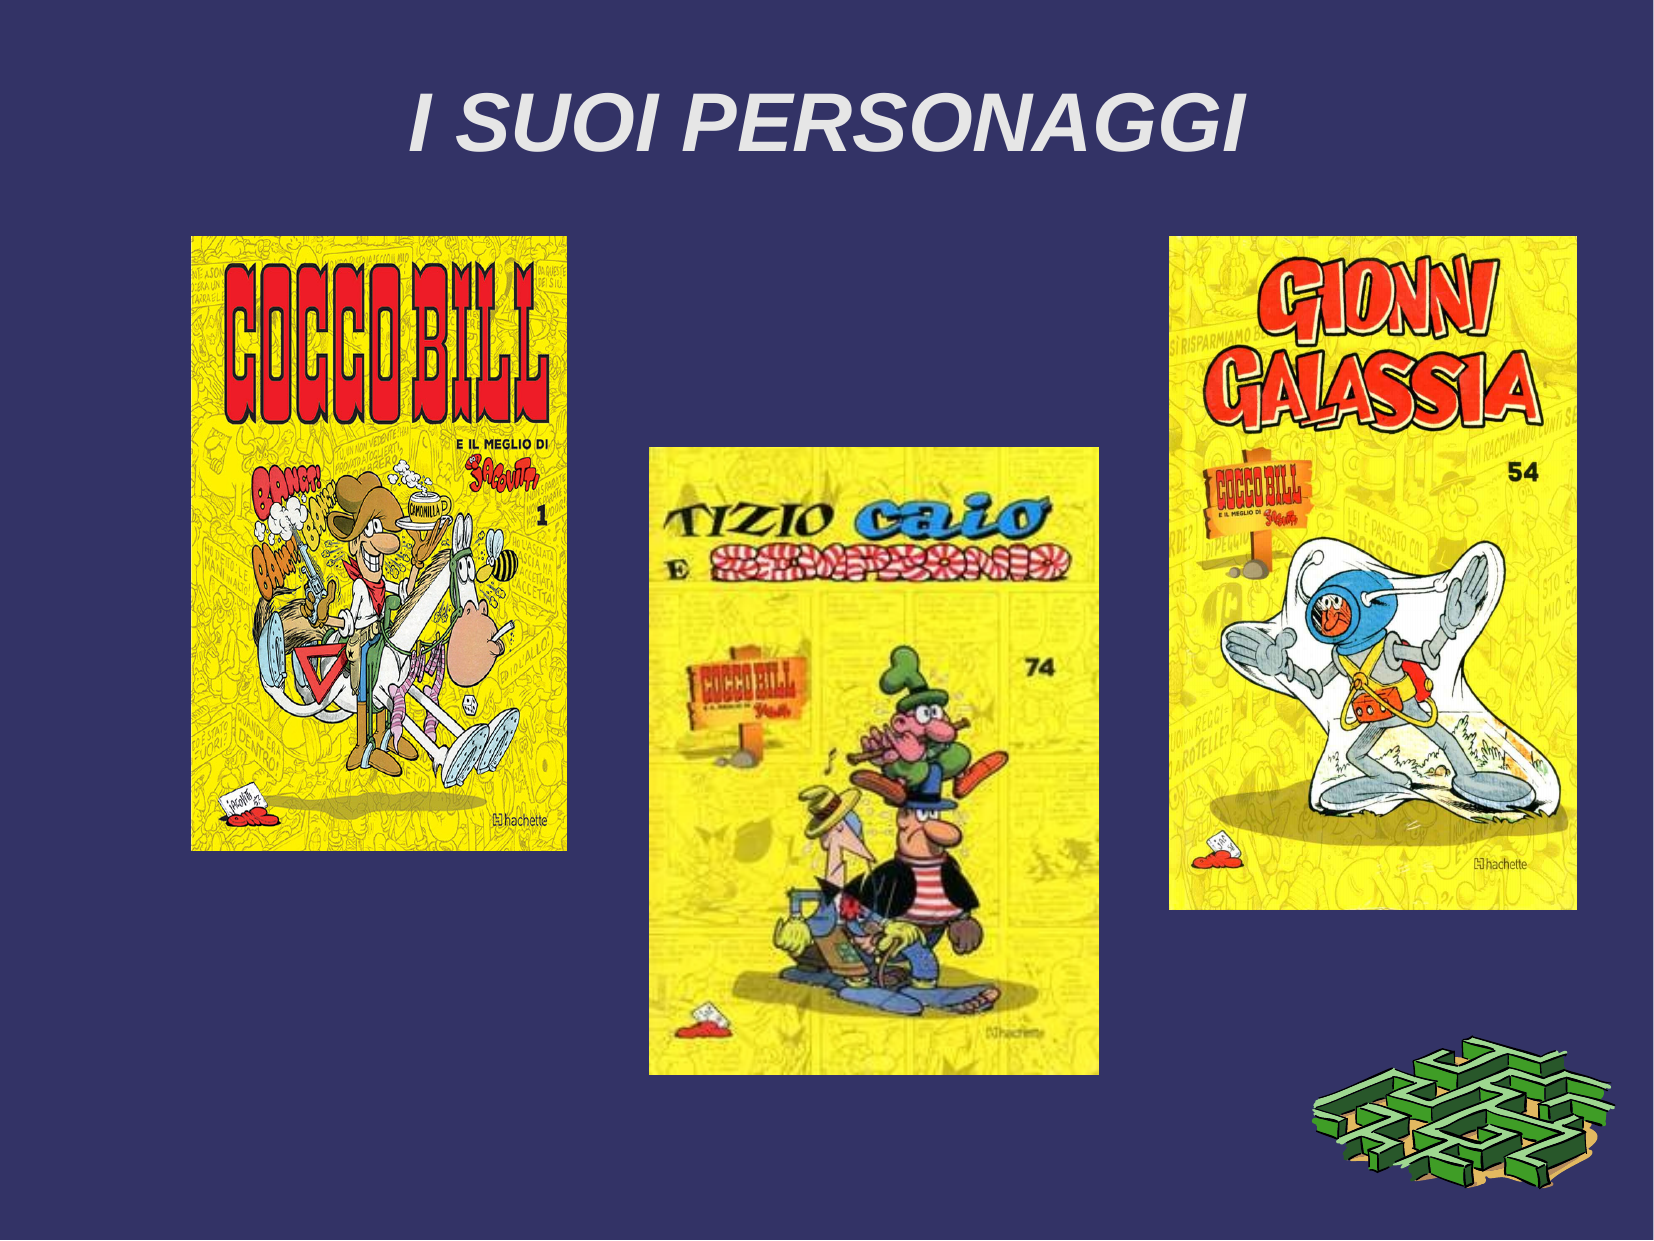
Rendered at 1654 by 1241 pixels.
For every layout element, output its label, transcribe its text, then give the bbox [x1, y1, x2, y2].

picture [1169, 236, 1577, 910]
picture [649, 447, 1099, 1075]
title I SUOI PERSONAGGI [121, 19, 1534, 227]
picture [191, 236, 567, 851]
